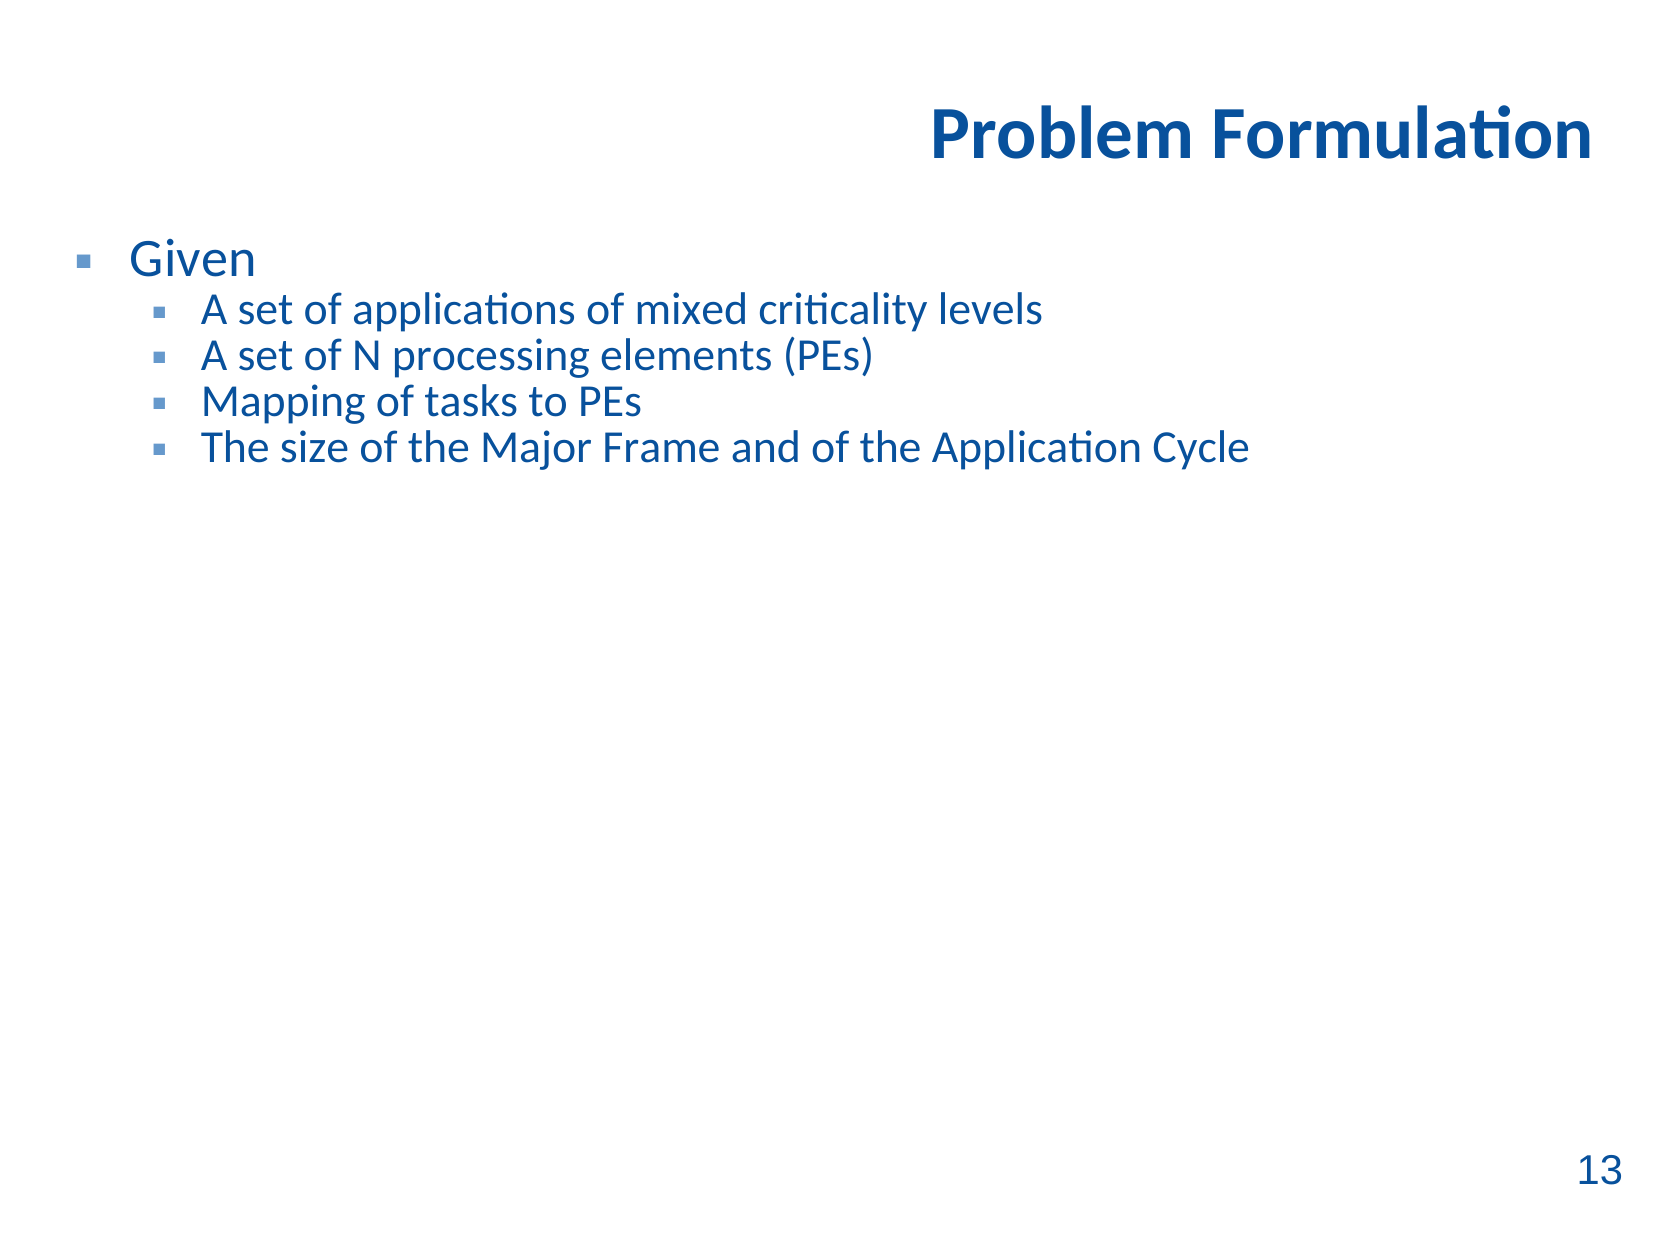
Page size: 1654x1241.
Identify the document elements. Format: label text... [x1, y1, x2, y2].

list Given A set of applications of mixed criticality levels A set of N processing elements (PEs) Mapping of tasks to PEs The size of the Major Frame and of the Application Cycle [59, 236, 1595, 1167]
title Problem Formulation [0, 0, 1595, 178]
